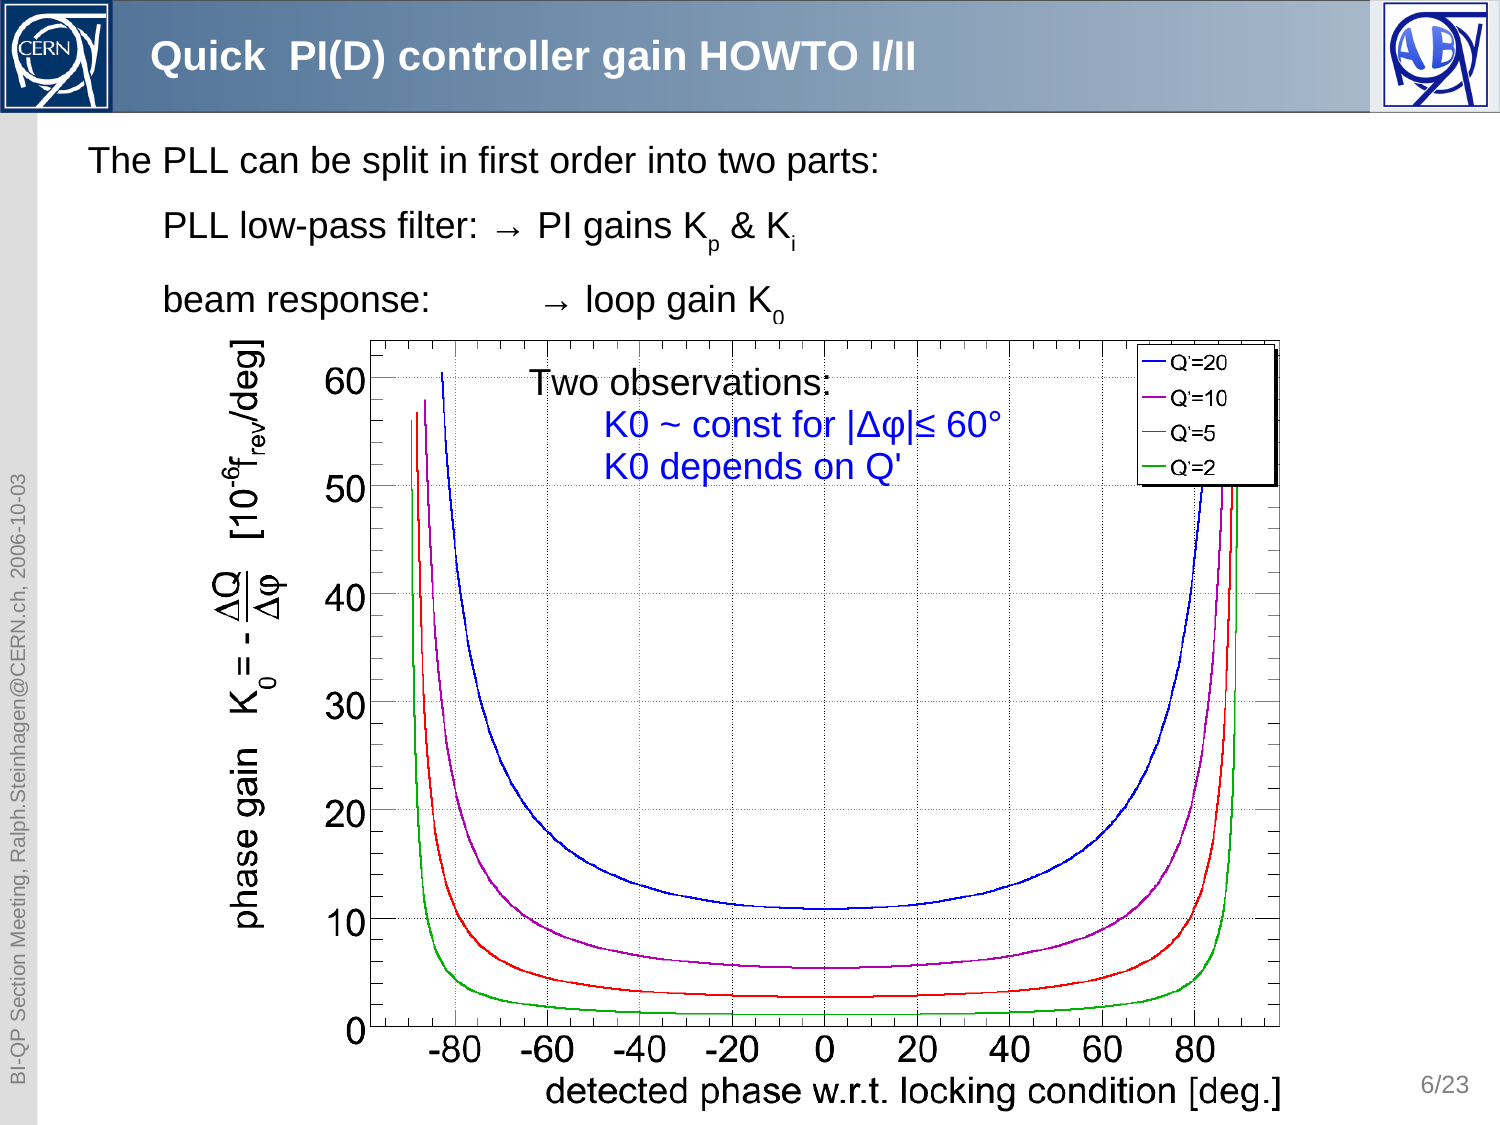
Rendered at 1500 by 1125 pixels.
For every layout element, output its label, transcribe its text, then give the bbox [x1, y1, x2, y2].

title Quick PI(D) controller gain HOWTO I/II [150, 0, 1201, 113]
list The PLL can be split in first order into two parts: PLL low-pass filter: → PI gains Kp & Ki beam response: → loop gain K0 [87, 137, 1438, 1030]
picture [206, 324, 1301, 1123]
picture [0, 0, 113, 113]
text_box Two observations: K0 ~ const for |Δφ|≤ 60° K0 depends on Q' [513, 354, 1030, 538]
picture [1382, 1, 1489, 108]
